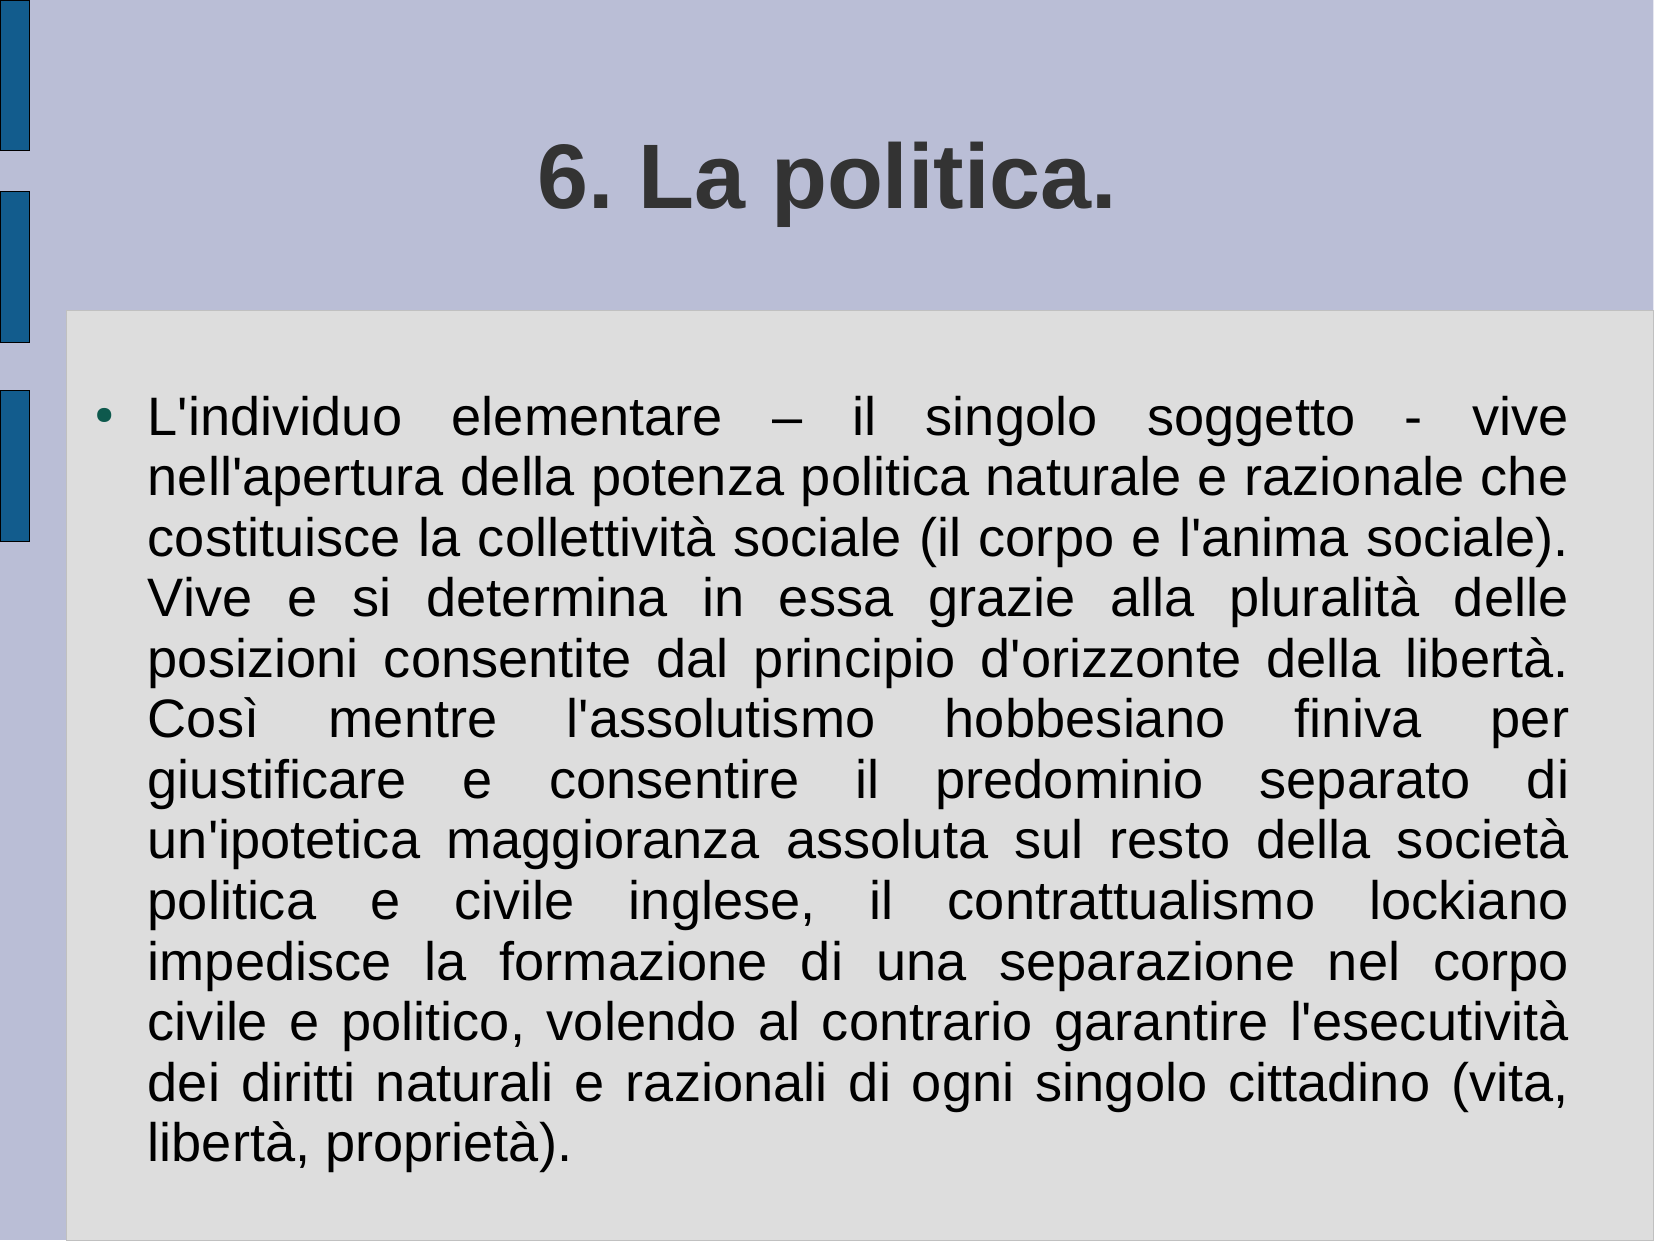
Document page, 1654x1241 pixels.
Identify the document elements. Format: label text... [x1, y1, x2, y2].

title 6. La politica. [121, 73, 1534, 281]
list L'individuo elementare – il singolo soggetto - vive nell'apertura della potenza politica naturale e razionale che costituisce la collettività sociale (il corpo e l'anima sociale). Vive e si determina in essa grazie alla pluralità delle posizioni consentite dal principio d'orizzonte della libertà. Così mentre l'assolutismo hobbesiano finiva per giustificare e consentire il predominio separato di un'ipotetica maggioranza assoluta sul resto della società politica e civile inglese, il contrattualismo lockiano impedisce la formazione di una separazione nel corpo civile e politico, volendo al contrario garantire l'esecutività dei diritti naturali e razionali di ogni singolo cittadino (vita, libertà, proprietà). [76, 386, 1571, 1164]
